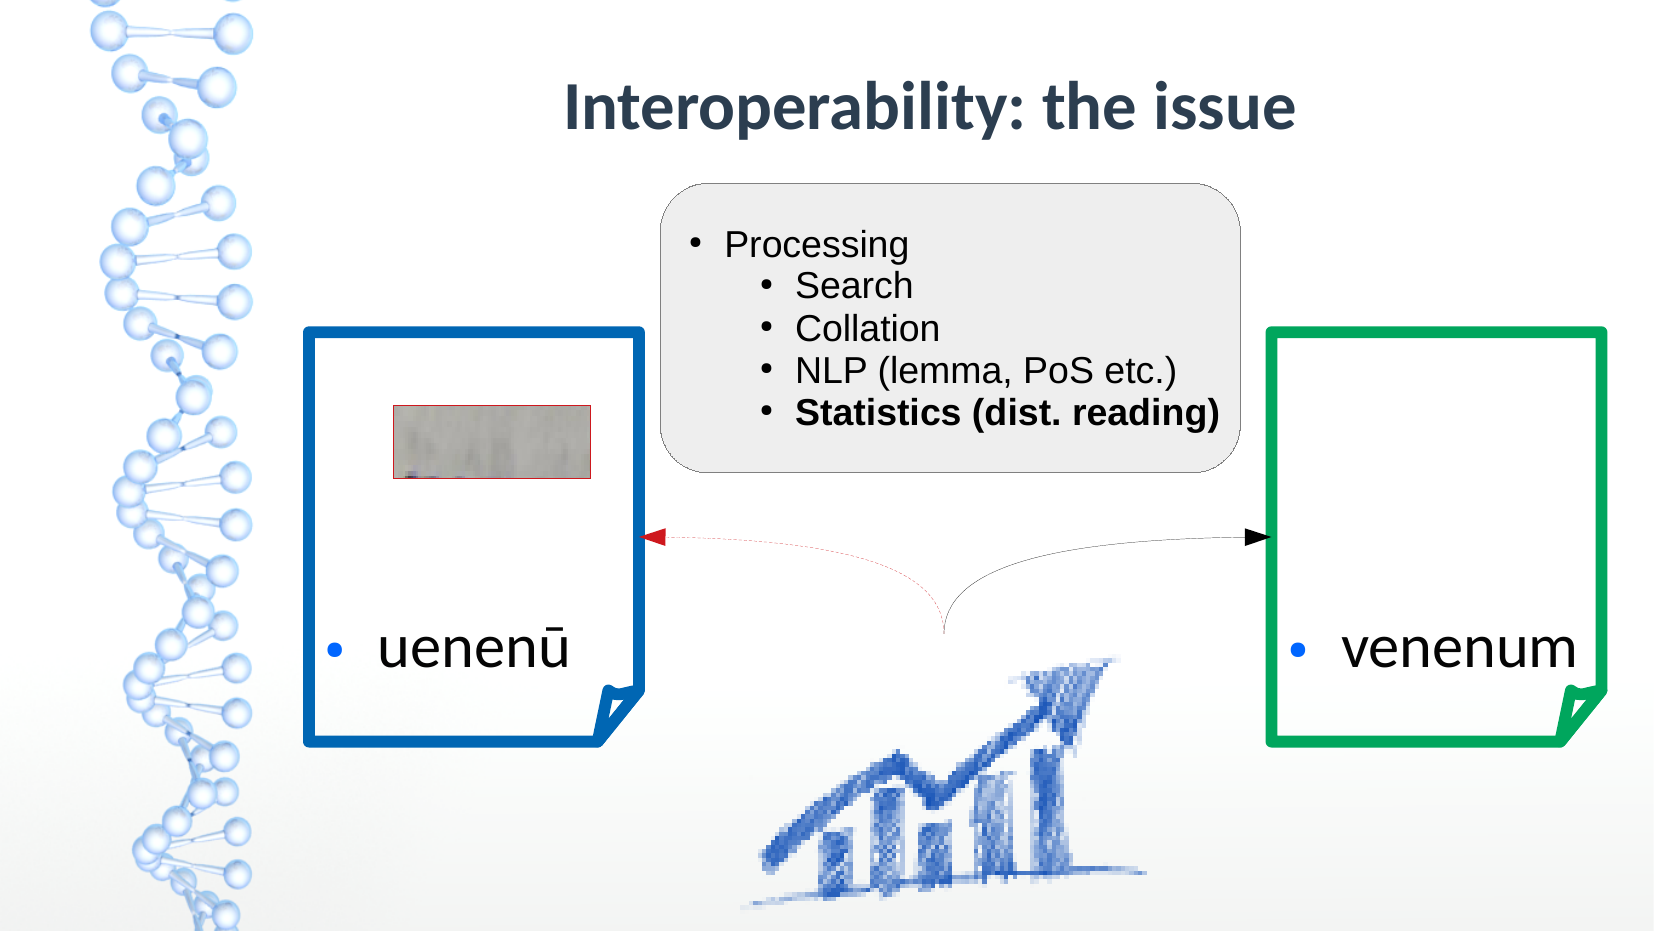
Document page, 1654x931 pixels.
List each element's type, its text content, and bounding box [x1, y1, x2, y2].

text_box Processing Search Collation NLP (lemma, PoS etc.) Statistics (dist. reading) [660, 183, 1241, 473]
list uenenū [315, 620, 626, 703]
picture [0, 0, 1654, 931]
title Interoperability: the issue [265, 35, 1595, 189]
list venenum [1278, 620, 1590, 703]
